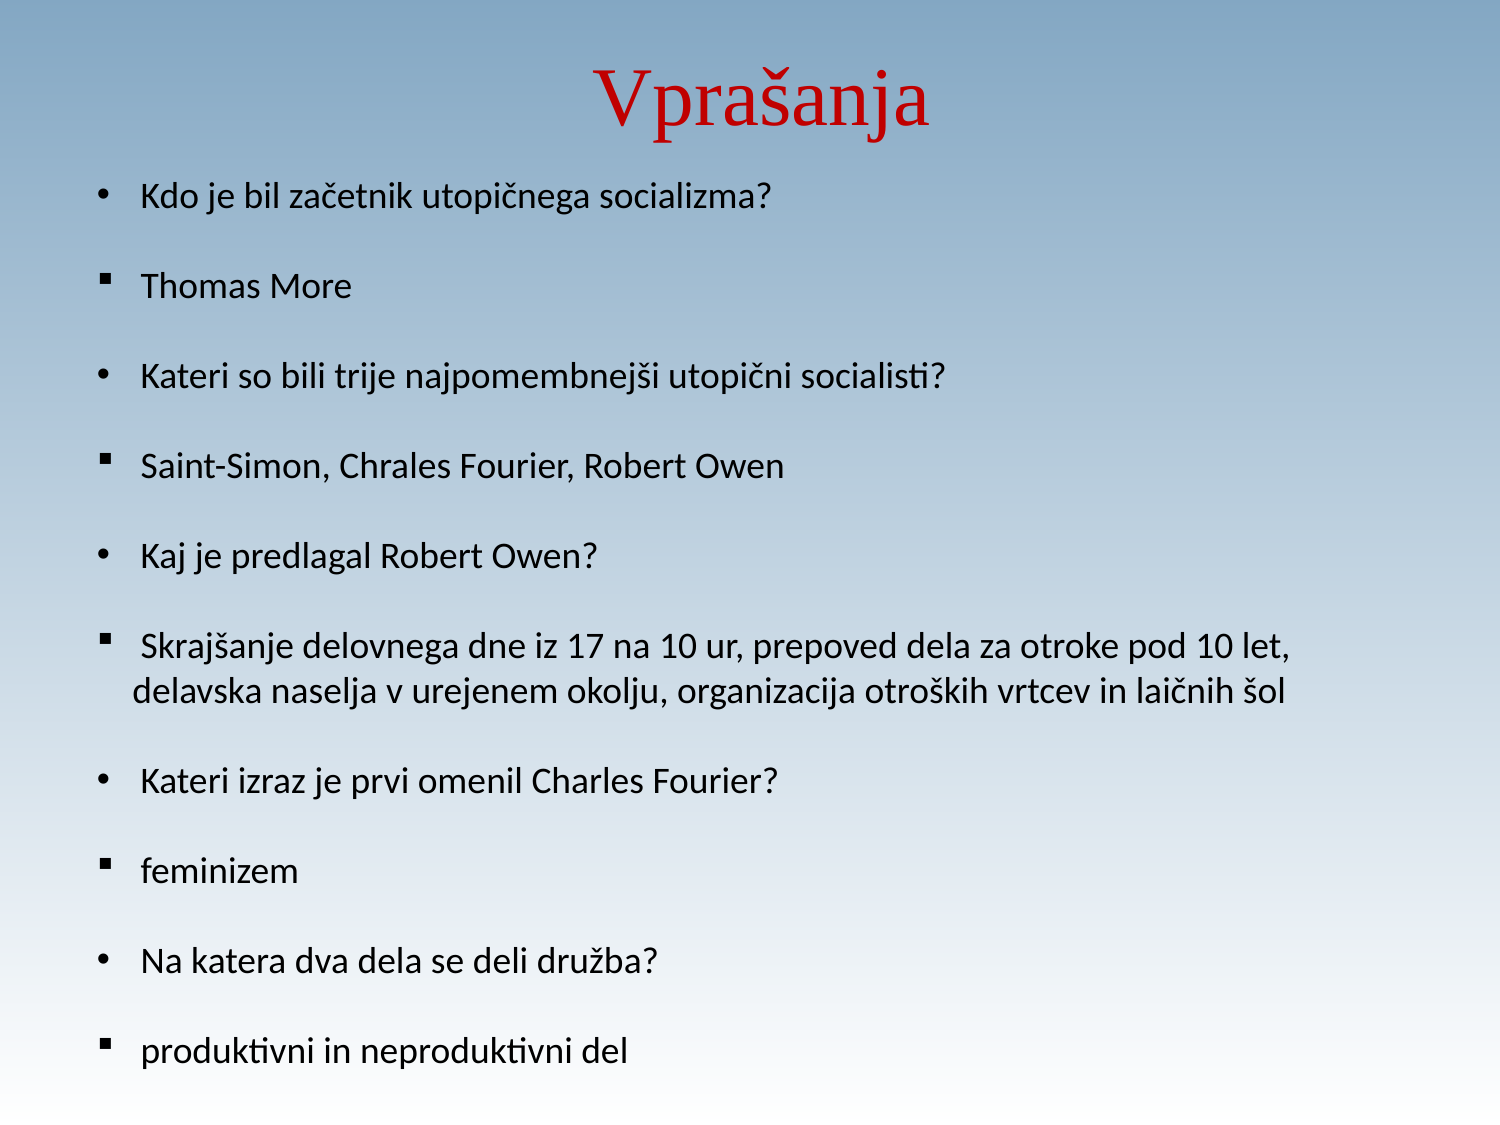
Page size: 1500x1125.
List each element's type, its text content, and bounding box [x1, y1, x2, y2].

text_box Vprašanja [246, 35, 1278, 150]
text_box Kdo je bil začetnik utopičnega socializma? Thomas More Kateri so bili trije najpomembnejši utopični socialisti? Saint-Simon, Chrales Fourier, Robert Owen Kaj je predlagal Robert Owen? Skrajšanje delovnega dne iz 17 na 10 ur, prepoved dela za otroke pod 10 let, delavska naselja v urejenem okolju, organizacija otroških vrtcev in laičnih šol Kateri izraz je prvi omenil Charles Fourier? feminizem Na katera dva dela se deli družba? produktivni in neproduktivni del [82, 163, 1442, 1079]
